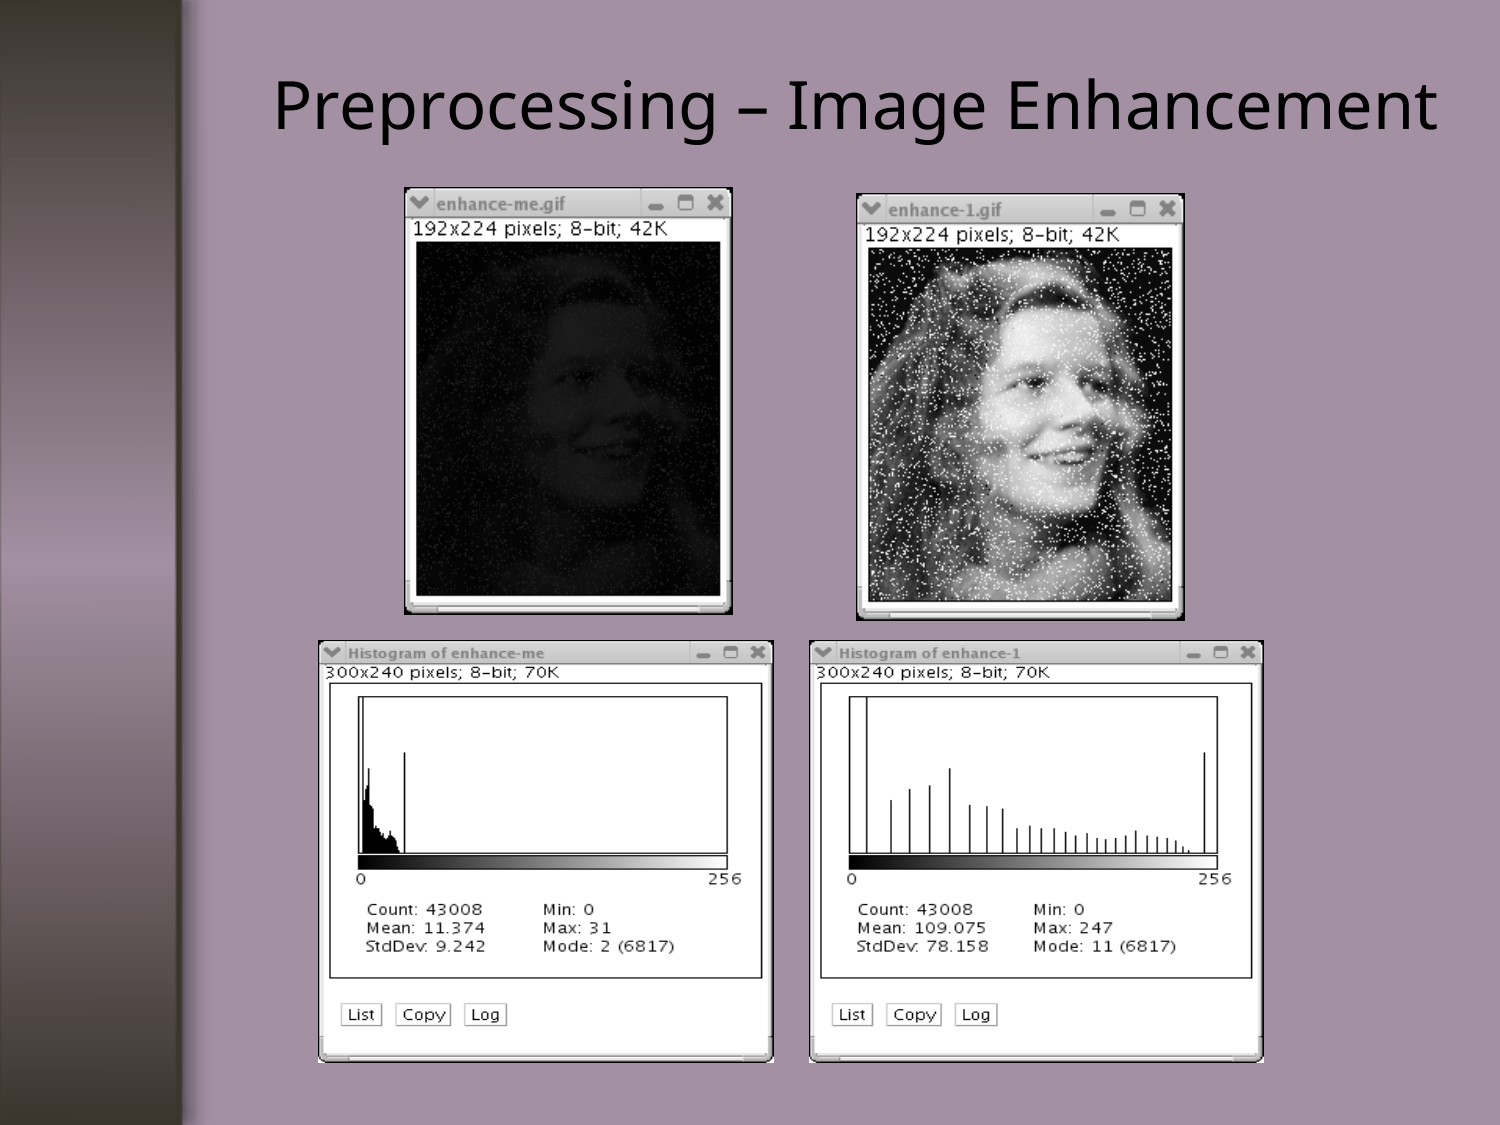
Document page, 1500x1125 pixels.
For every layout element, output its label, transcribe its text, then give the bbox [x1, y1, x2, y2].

picture [0, 0, 1500, 1125]
title Preprocessing – Image Enhancement [206, 9, 1500, 198]
